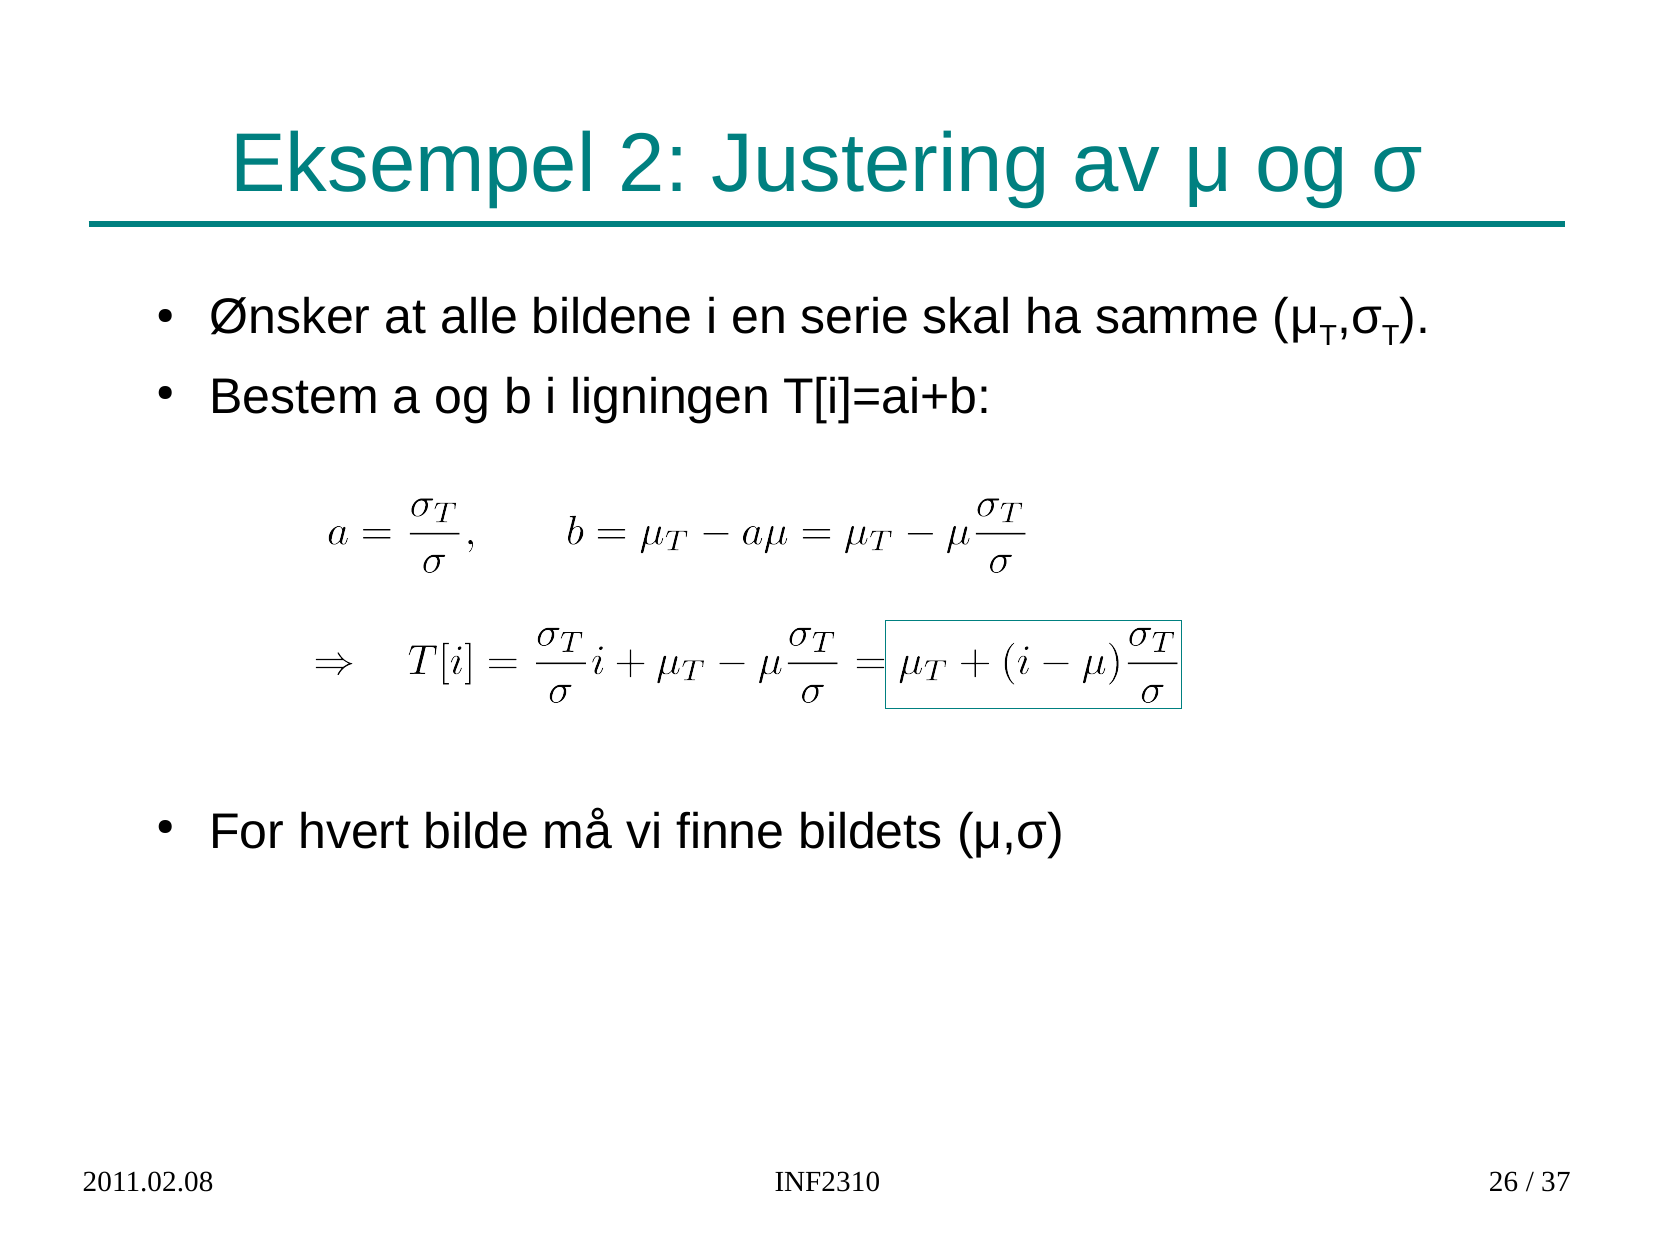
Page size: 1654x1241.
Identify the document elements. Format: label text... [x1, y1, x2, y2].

picture [310, 625, 885, 705]
picture [886, 625, 1181, 705]
picture [324, 496, 1029, 575]
list Ønsker at alle bildene i en serie skal ha samme (μT,σT). Bestem a og b i ligningen T[i]=ai+b: For hvert bilde må vi finne bildets (μ,σ) [123, 275, 1576, 1144]
title Eksempel 2: Justering av μ og σ [123, 68, 1530, 249]
